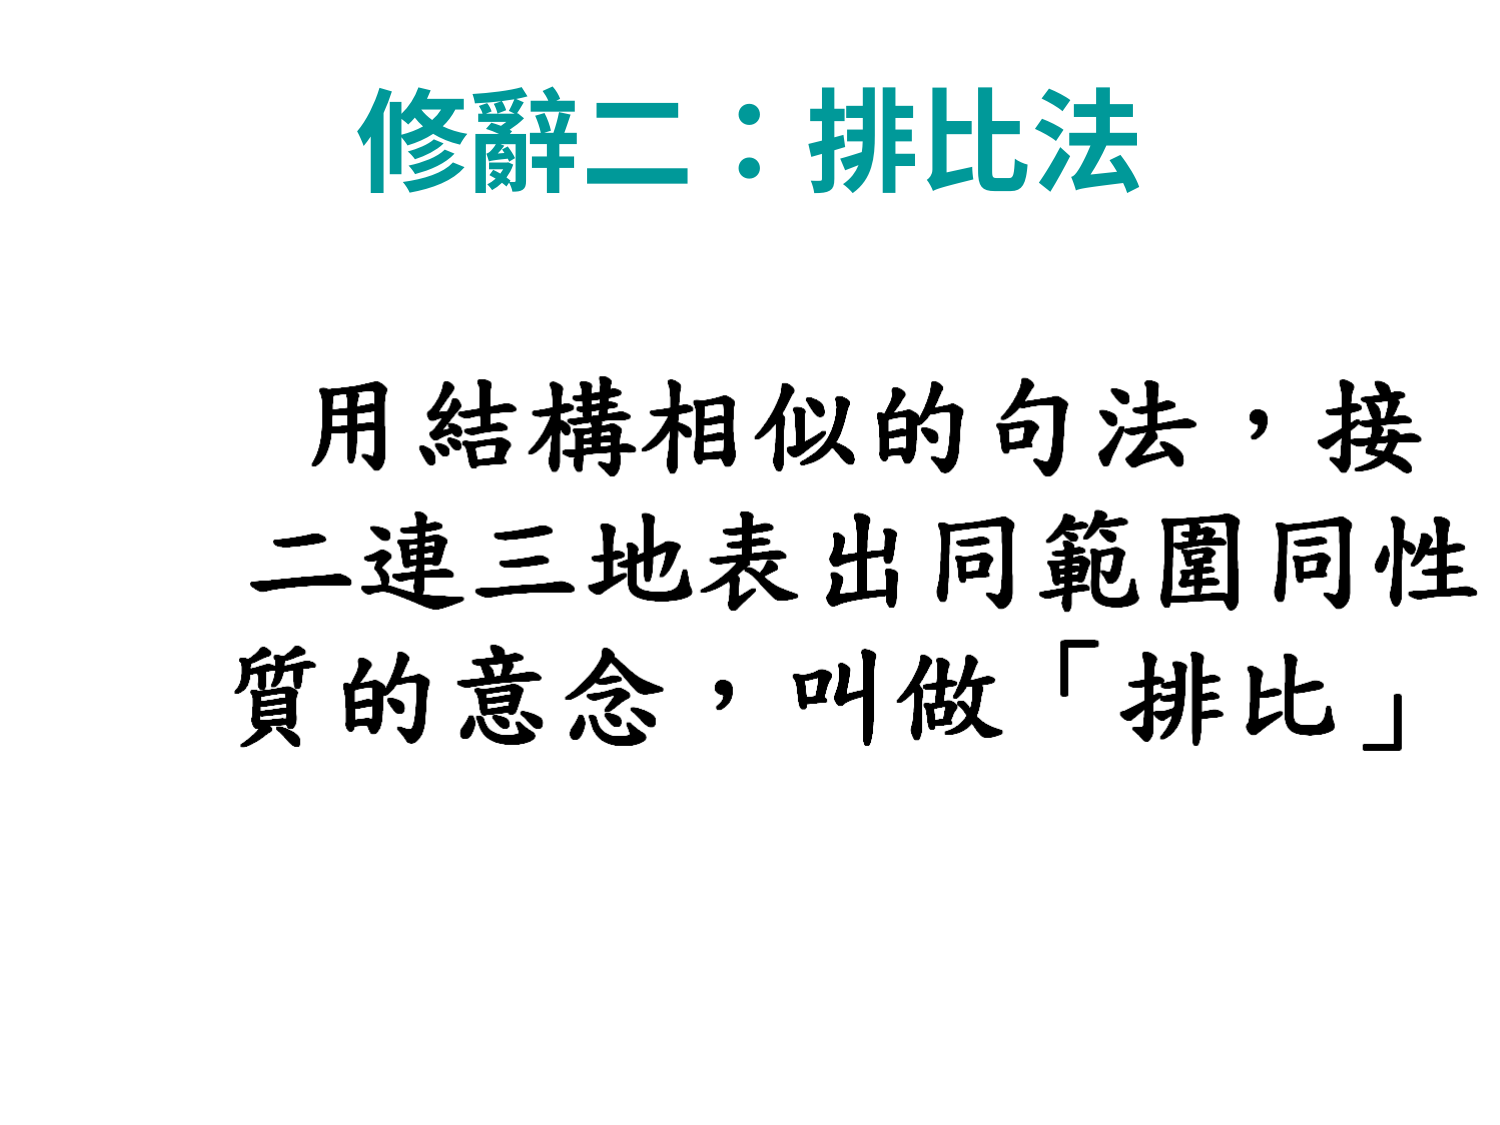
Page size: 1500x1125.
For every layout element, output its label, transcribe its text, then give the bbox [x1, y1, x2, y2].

title 修辭二：排比法 [75, 45, 1426, 233]
picture [147, 207, 1500, 817]
